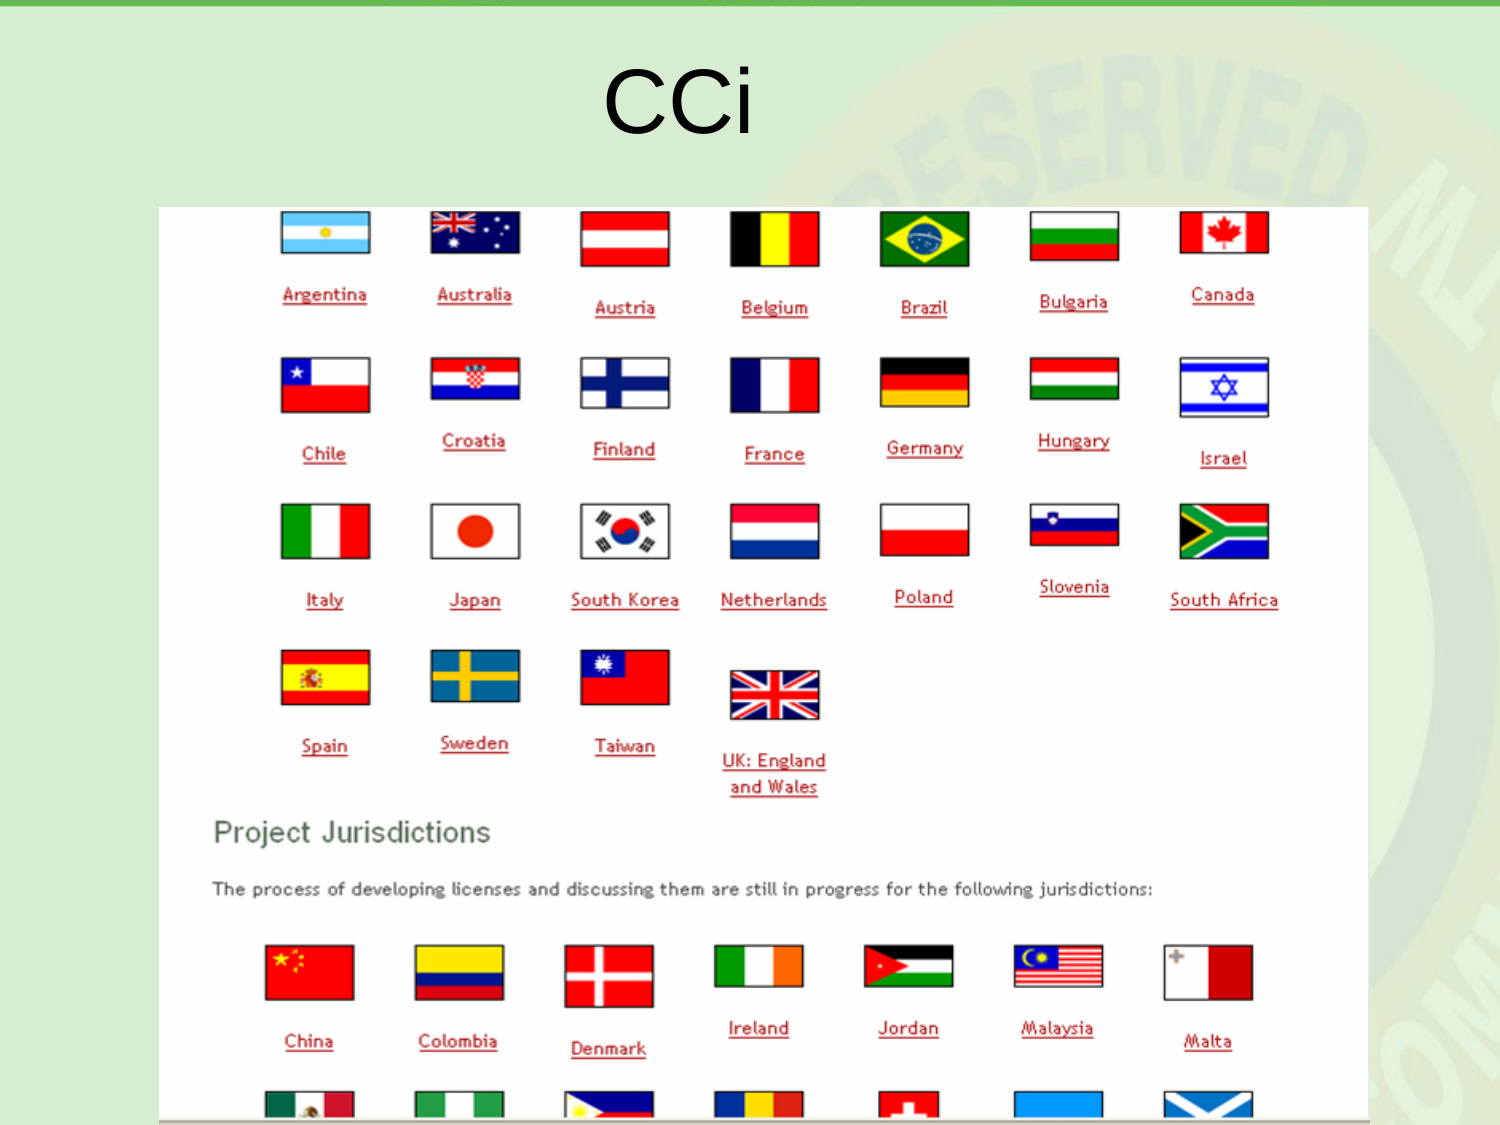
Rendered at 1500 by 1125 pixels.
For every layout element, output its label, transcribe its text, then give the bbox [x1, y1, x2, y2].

text_box CCi [29, 42, 1329, 161]
picture [0, 0, 1500, 1125]
